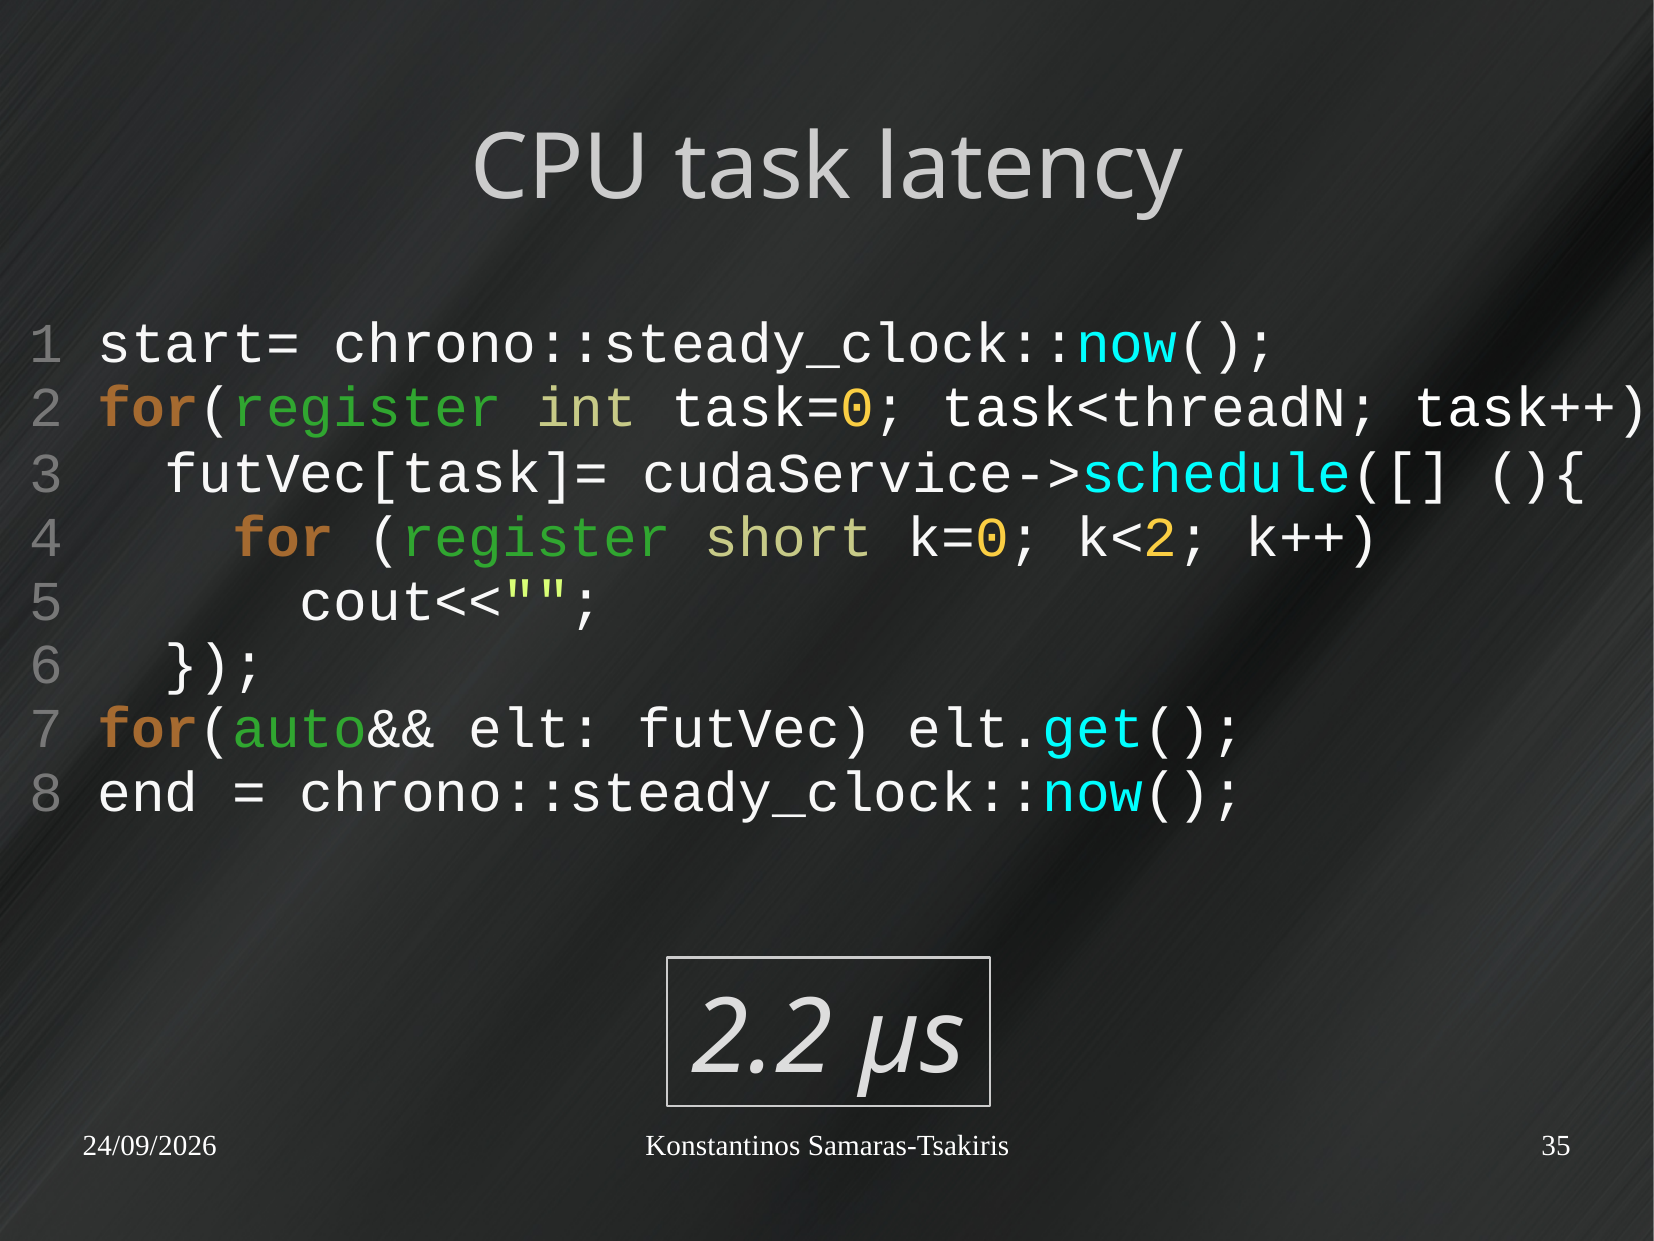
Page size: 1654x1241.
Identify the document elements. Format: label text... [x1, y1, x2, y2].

list 2.2 μs [667, 957, 990, 1107]
text_box 1 start= chrono::steady_clock::now(); 2 for(register int task=0; task<threadN; task++) 3 futVec[task]= cudaService->schedule([] (){ 4 for (register short k=0; k<2; k++) 5 cout<<""; 6 }); 7 for(auto&& elt: futVec) elt.get(); 8 end = chrono::steady_clock::now(); [15, 308, 1654, 886]
picture [0, 0, 1654, 1241]
title CPU task latency [82, 24, 1571, 285]
